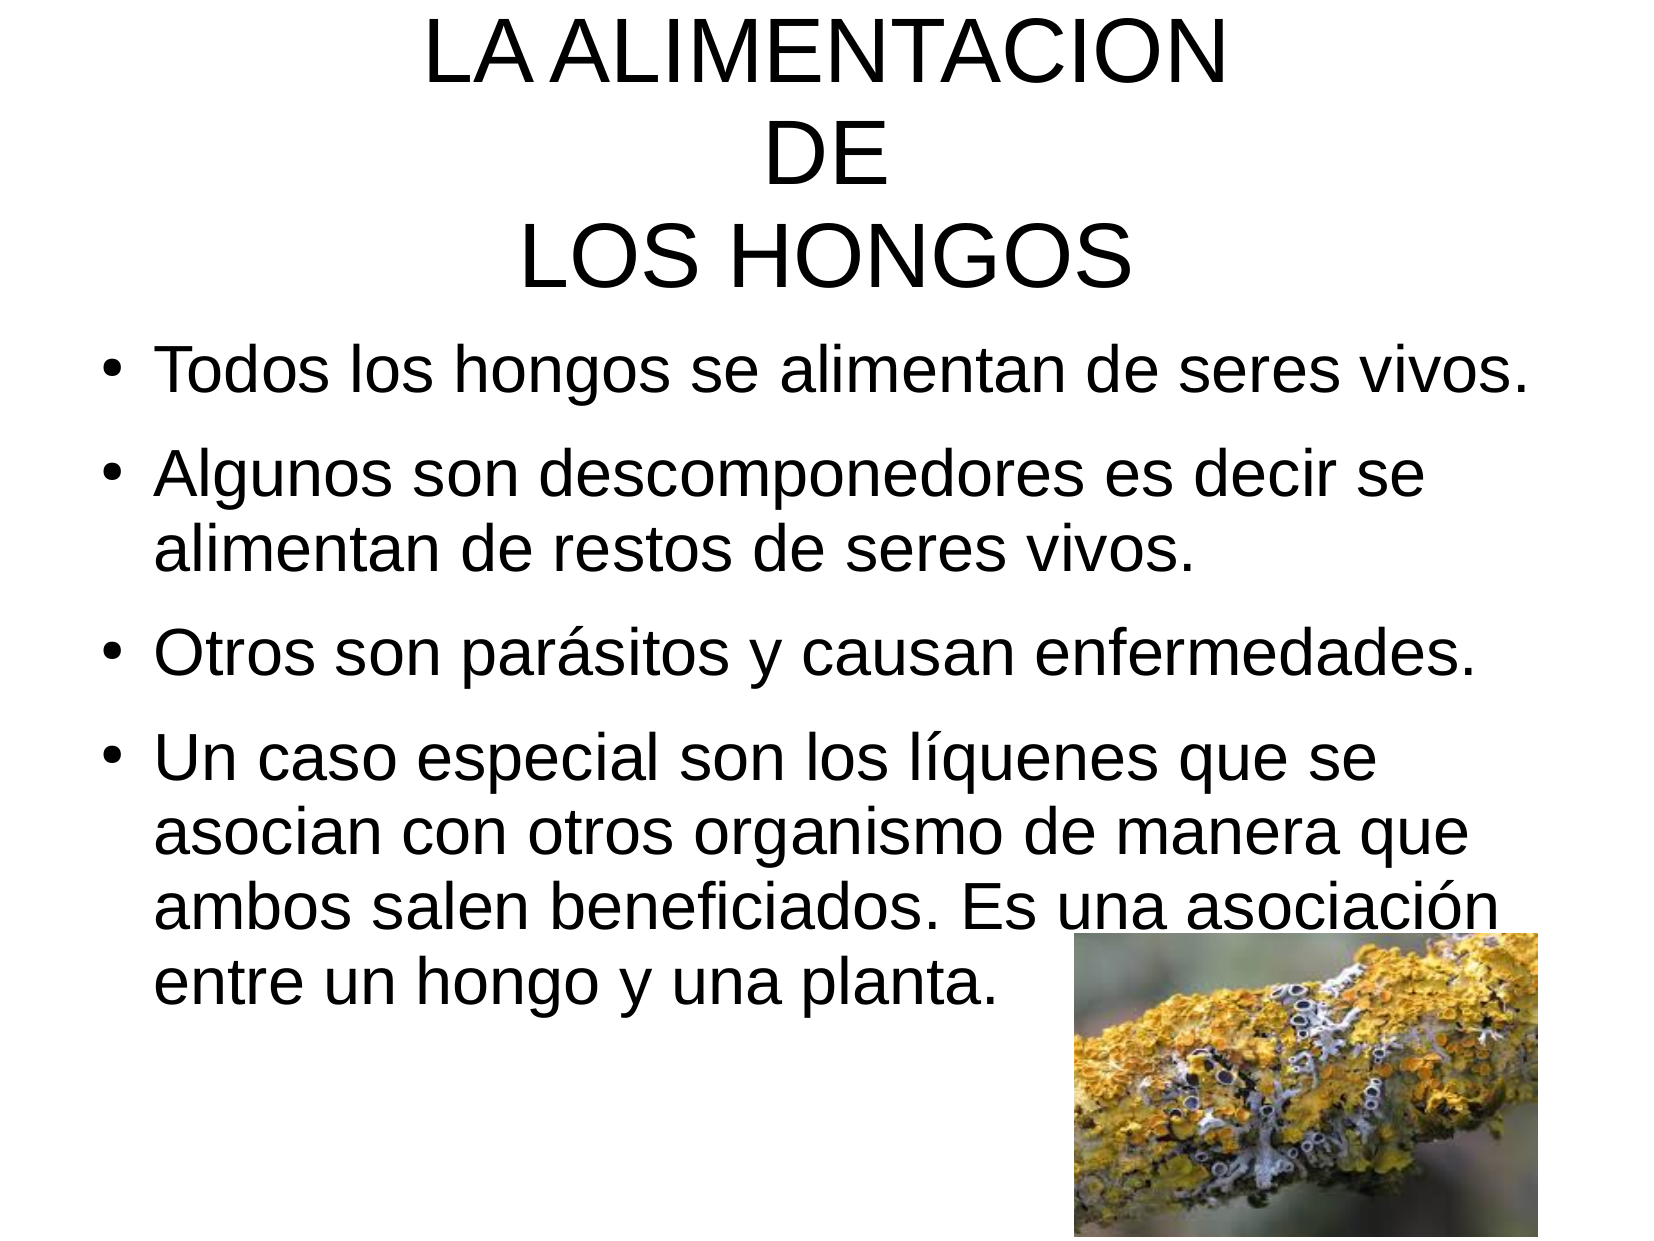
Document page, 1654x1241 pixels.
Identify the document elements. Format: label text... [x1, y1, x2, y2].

list Todos los hongos se alimentan de seres vivos. Algunos son descomponedores es decir se alimentan de restos de seres vivos. Otros son parásitos y causan enfermedades. Un caso especial son los líquenes que se asocian con otros organismo de manera que ambos salen beneficiados. Es una asociación entre un hongo y una planta. [82, 331, 1538, 1052]
title LA ALIMENTACION DE LOS HONGOS [82, 0, 1571, 308]
picture [1074, 933, 1538, 1237]
